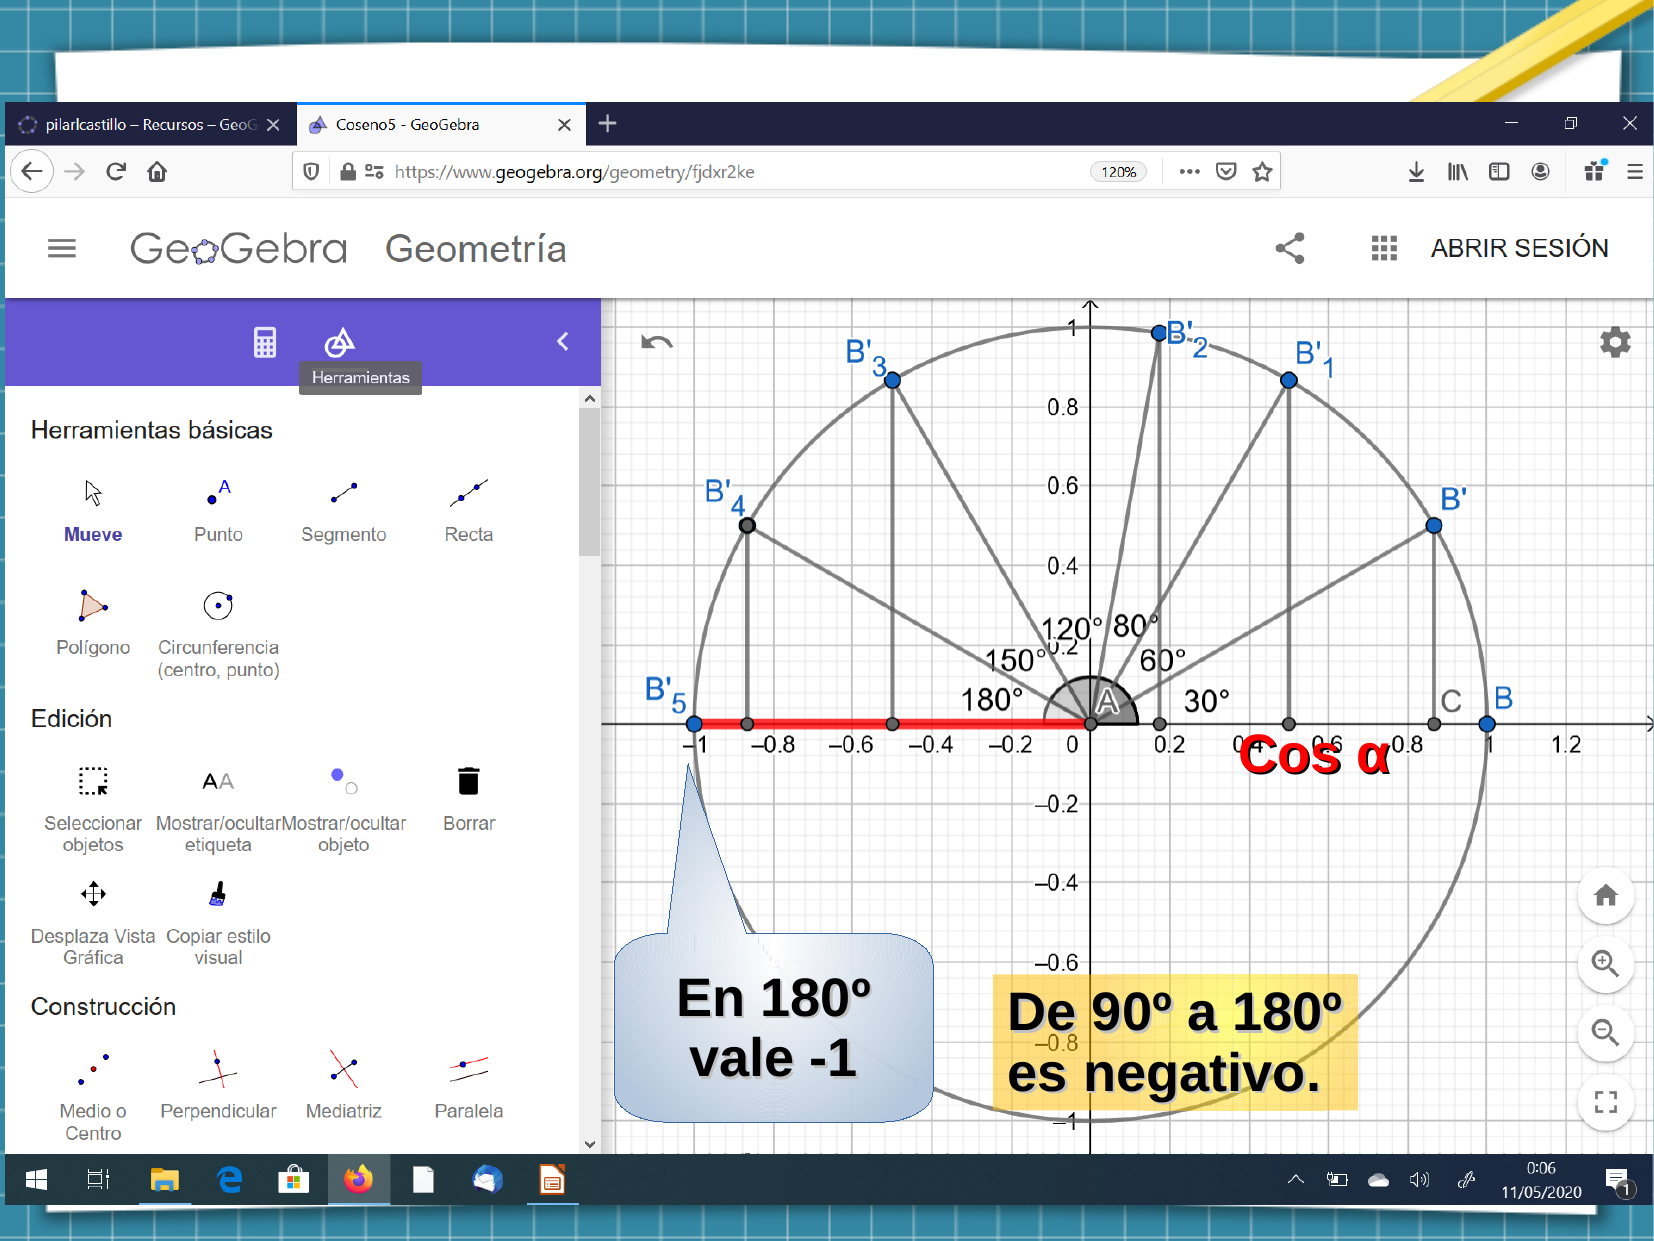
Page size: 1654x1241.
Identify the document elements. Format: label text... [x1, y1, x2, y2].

picture [0, 0, 1654, 1241]
text_box De 90º a 180º es negativo. [992, 974, 1359, 1111]
text_box En 180º vale -1 [614, 763, 934, 1123]
text_box Cos α [1223, 715, 1406, 852]
